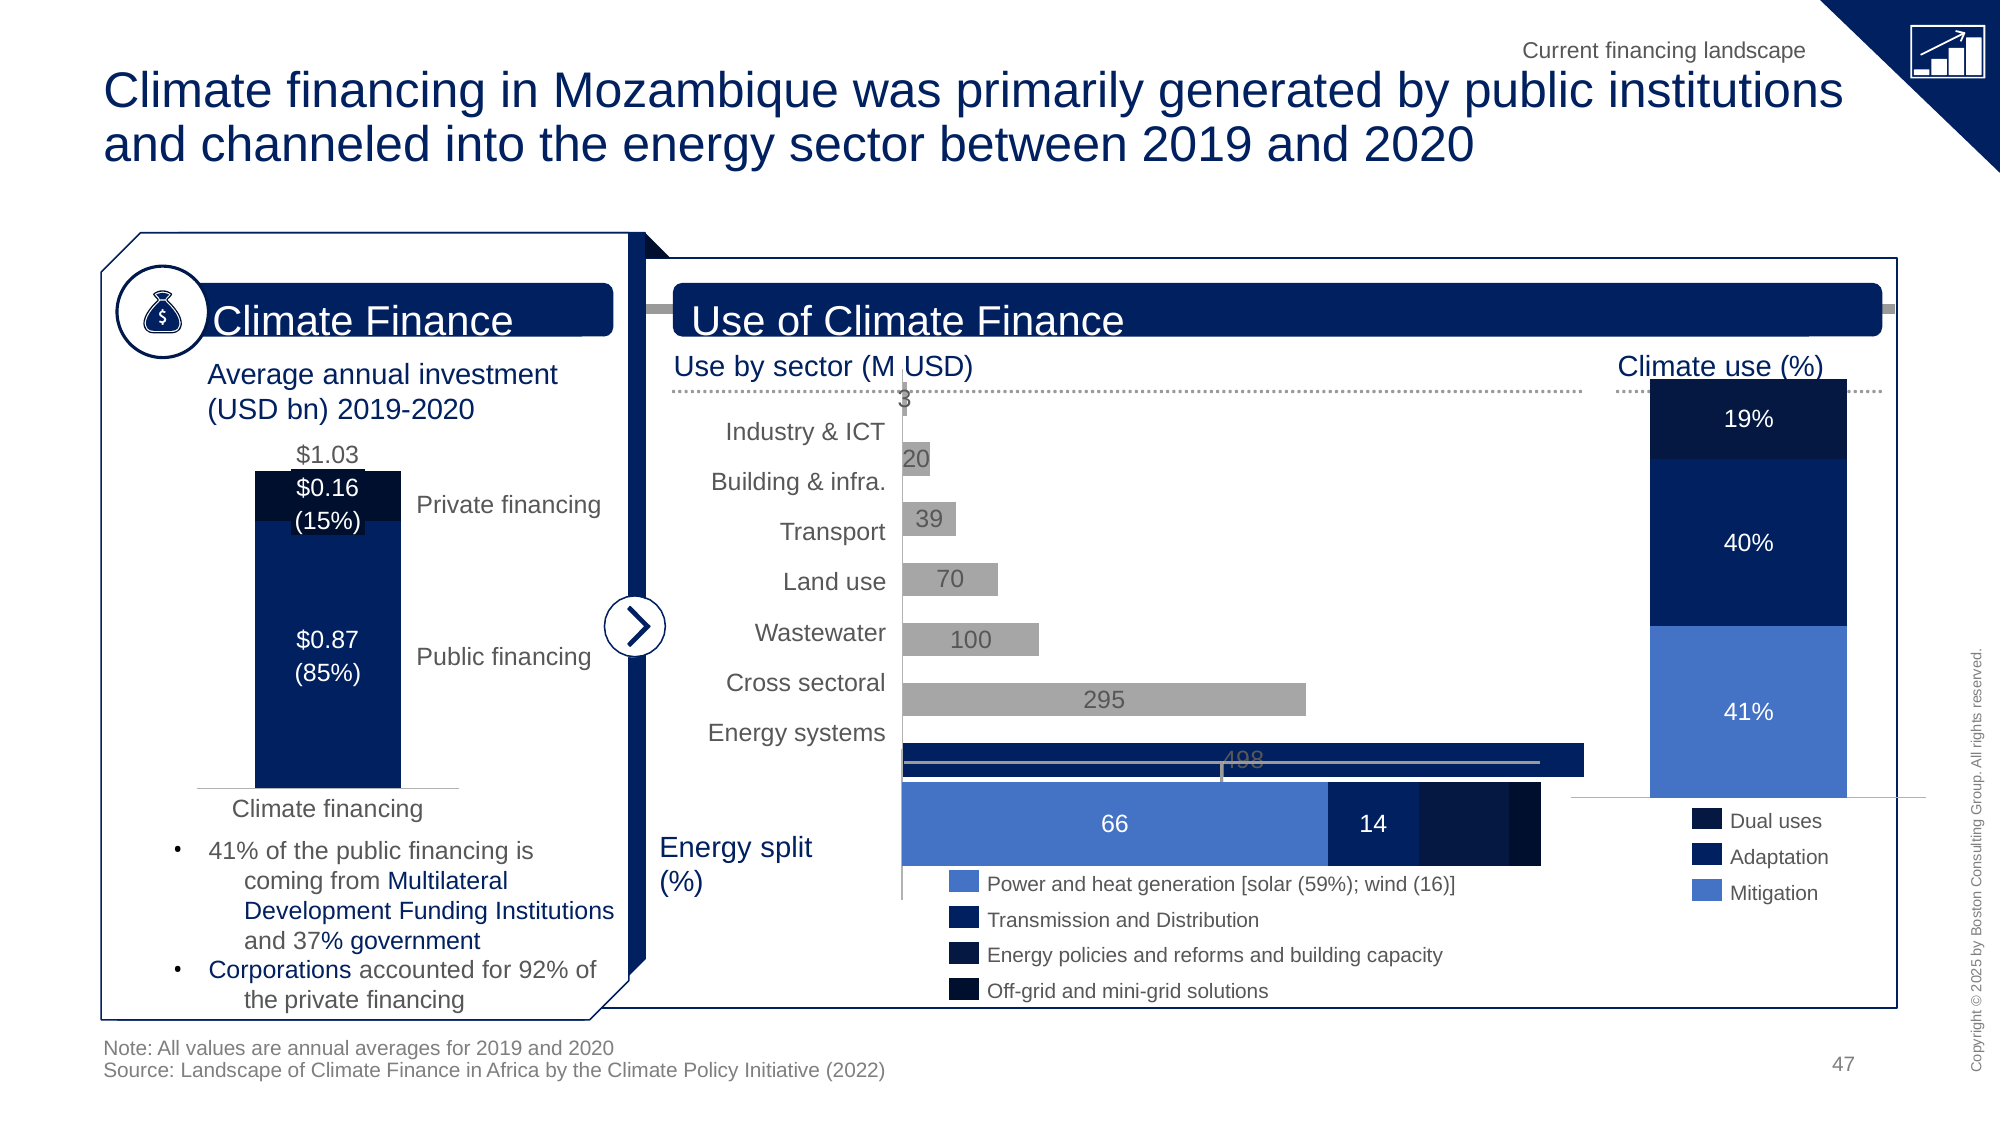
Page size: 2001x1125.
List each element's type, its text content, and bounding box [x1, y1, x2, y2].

text_box Adaptation [1730, 841, 1829, 868]
text_box Cross sectoral [726, 663, 885, 696]
text_box Current financing landscape [1520, 34, 1813, 64]
text_box Dual uses [1730, 805, 1822, 833]
text_box 41% of the public financing is coming from Multilateral Development Funding Institutions and 37% government Corporations accounted for 92% of the private financing [137, 831, 617, 986]
text_box Transport [780, 513, 885, 546]
title Climate financing in Mozambique was primarily generated by public institutions and channeled into the energy sector between 2019 and 2020 [103, 55, 1897, 174]
text_box Climate Finance [199, 283, 613, 336]
text_box Average annual investment (USD bn) 2019-2020 [204, 353, 562, 426]
text_box Private financing [416, 485, 601, 519]
text_box $0.87 (85%) [291, 620, 365, 687]
text_box $0.16 (15%) [291, 469, 365, 535]
text_box Energy split (%) [659, 825, 865, 864]
text_box [1692, 843, 1722, 865]
text_box [949, 942, 979, 964]
text_box Off-grid and mini-grid solutions [987, 975, 1270, 1003]
chart [191, 464, 465, 796]
text_box Mitigation [1730, 877, 1819, 904]
text_box [949, 978, 979, 1000]
text_box [630, 232, 671, 596]
text_box Power and heat generation [solar (59%); wind (16)] [987, 868, 1456, 895]
text_box [102, 234, 646, 1019]
text_box [949, 906, 979, 928]
text_box [1692, 879, 1722, 901]
text_box Use by sector (M USD) [671, 344, 1037, 383]
text_box Note: All values are annual averages for 2019 and 2020 Source: Landscape of Climate Finance in Africa by the Climate Policy Initiative (2022) [103, 1037, 1585, 1082]
text_box Climate use (%) [1615, 344, 1882, 370]
text_box [949, 870, 979, 892]
text_box Public financing [416, 637, 591, 670]
text_box Climate financing [231, 790, 425, 823]
text_box Building & infra. [711, 463, 885, 496]
text_box [1692, 808, 1722, 829]
text_box Wastewater [755, 613, 885, 646]
text_box Energy systems [708, 713, 885, 746]
text_box Use of Climate Finance [673, 283, 1882, 336]
text_box Industry & ICT [725, 413, 885, 446]
text_box [1820, 0, 2000, 173]
text_box $1.03 [293, 436, 363, 469]
chart [888, 360, 1934, 904]
text_box Transmission and Distribution [987, 904, 1261, 931]
text_box Energy policies and reforms and building capacity [987, 940, 1443, 967]
text_box Land use [783, 563, 885, 596]
text_box [606, 597, 664, 655]
